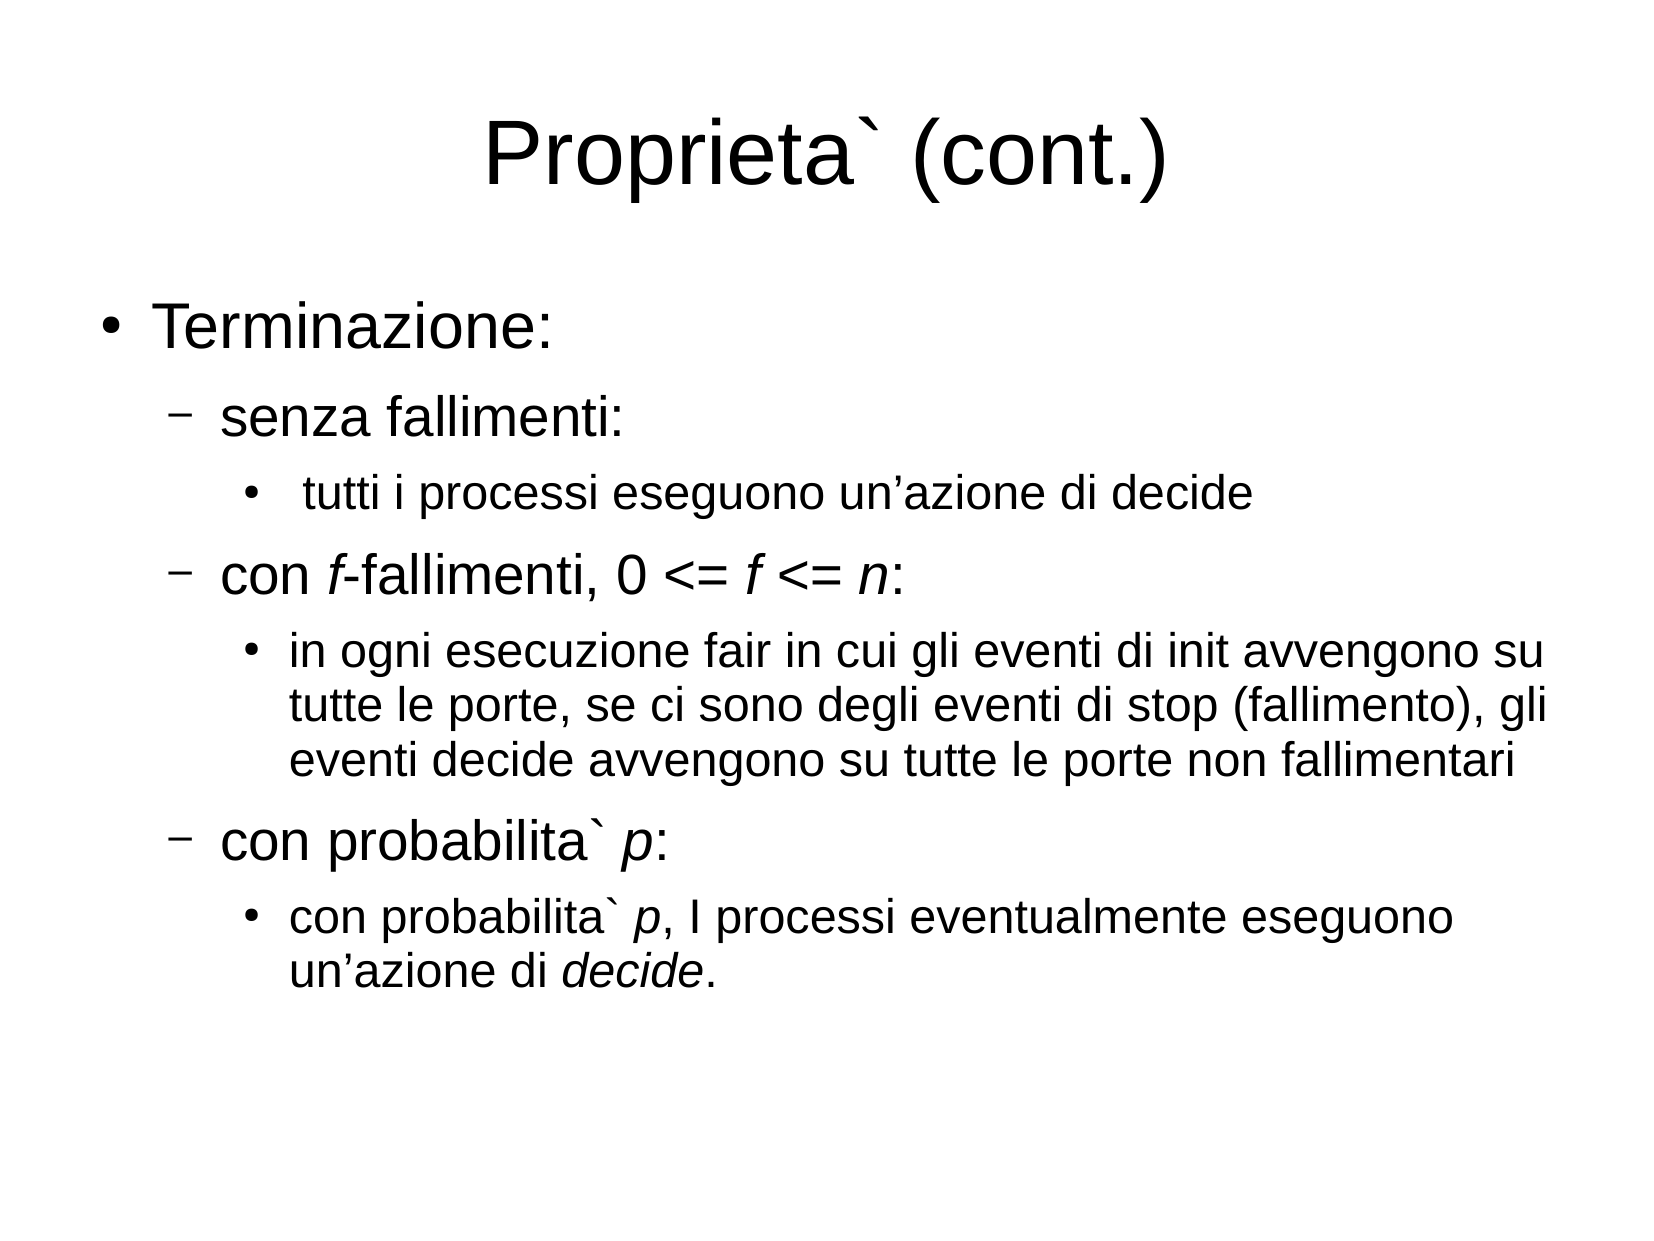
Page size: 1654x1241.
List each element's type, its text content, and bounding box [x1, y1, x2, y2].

title Proprieta` (cont.) [82, 49, 1571, 257]
list Terminazione: senza fallimenti: tutti i processi eseguono un’azione di decide con f-fallimenti, 0 <= f <= n: in ogni esecuzione fair in cui gli eventi di init avvengono su tutte le porte, se ci sono degli eventi di stop (fallimento), gli eventi decide avvengono su tutte le porte non fallimentari con probabilita` p: con probabilita` p, I processi eventualmente eseguono un’azione di decide. [82, 290, 1571, 1010]
